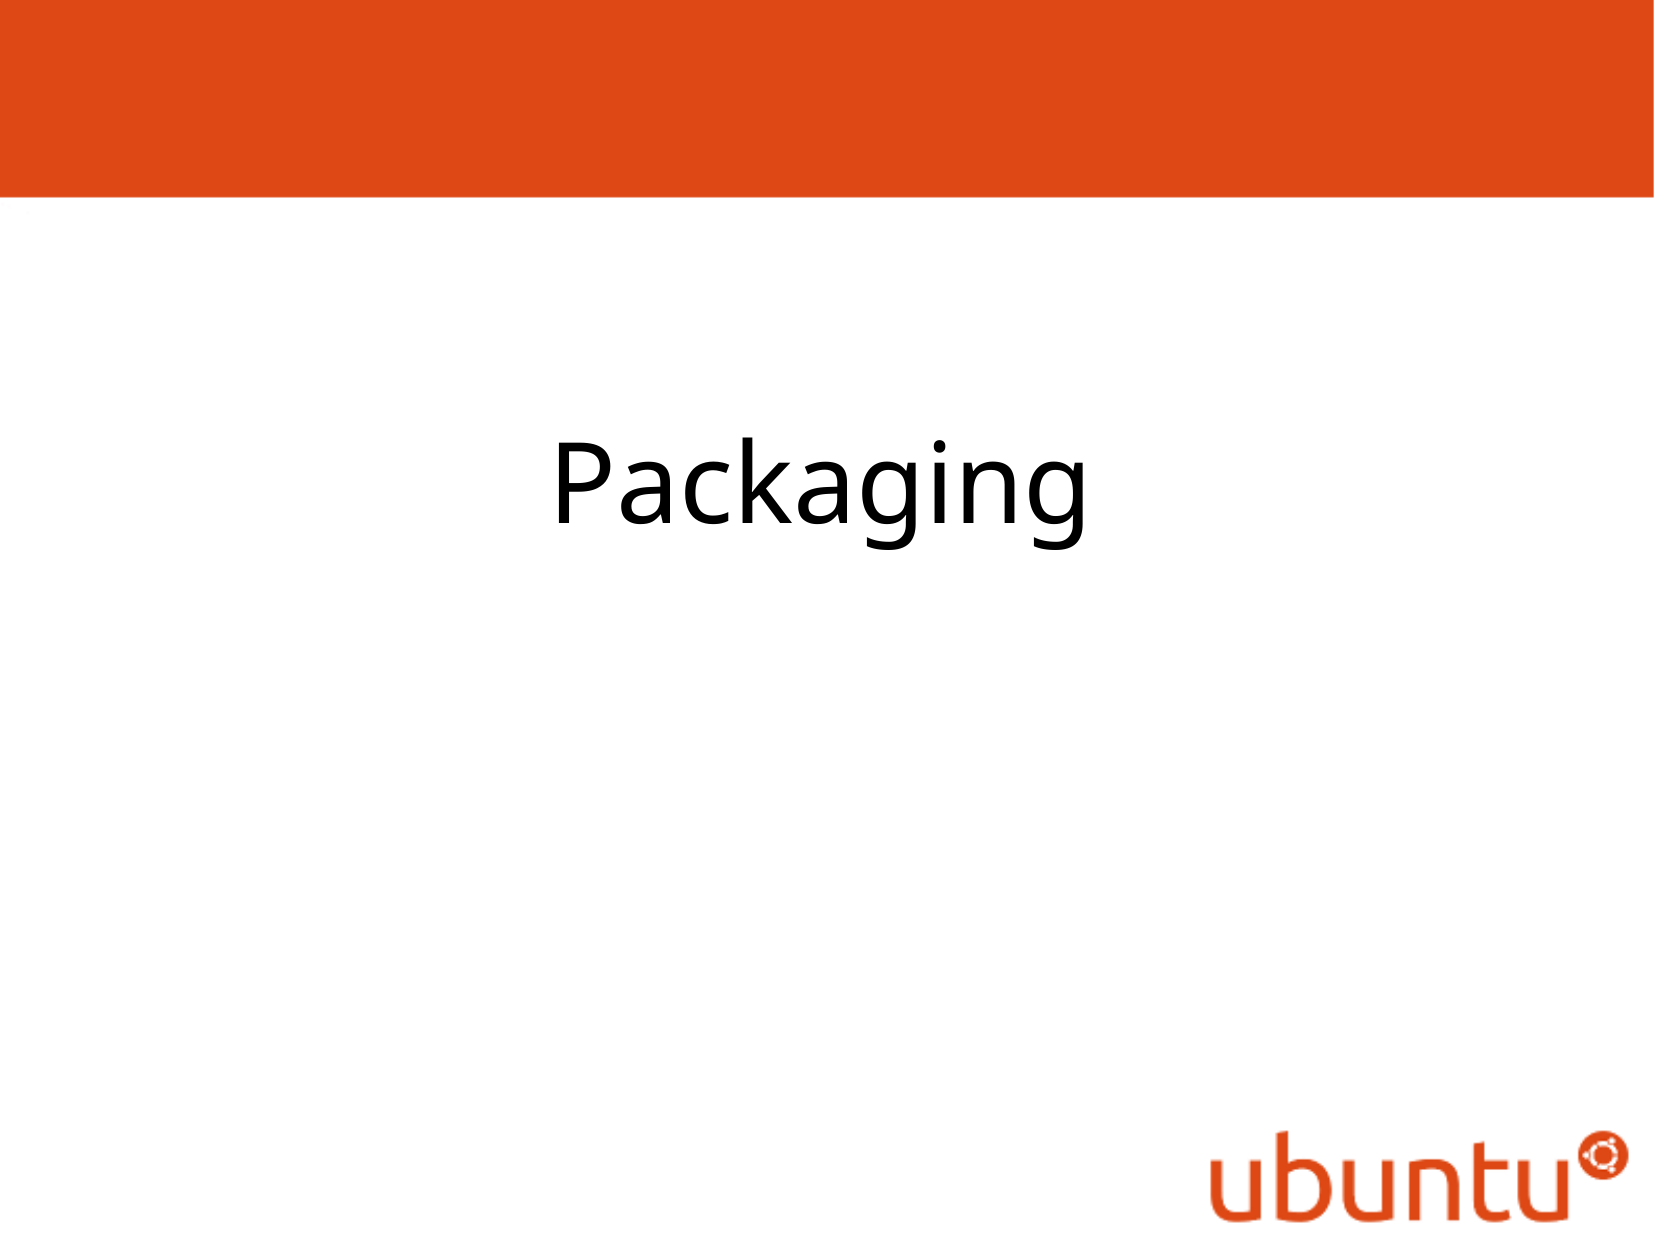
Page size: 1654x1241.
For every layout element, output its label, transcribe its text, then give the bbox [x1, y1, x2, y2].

picture [0, 0, 1654, 1241]
subtitle Packaging [76, 0, 1565, 1109]
